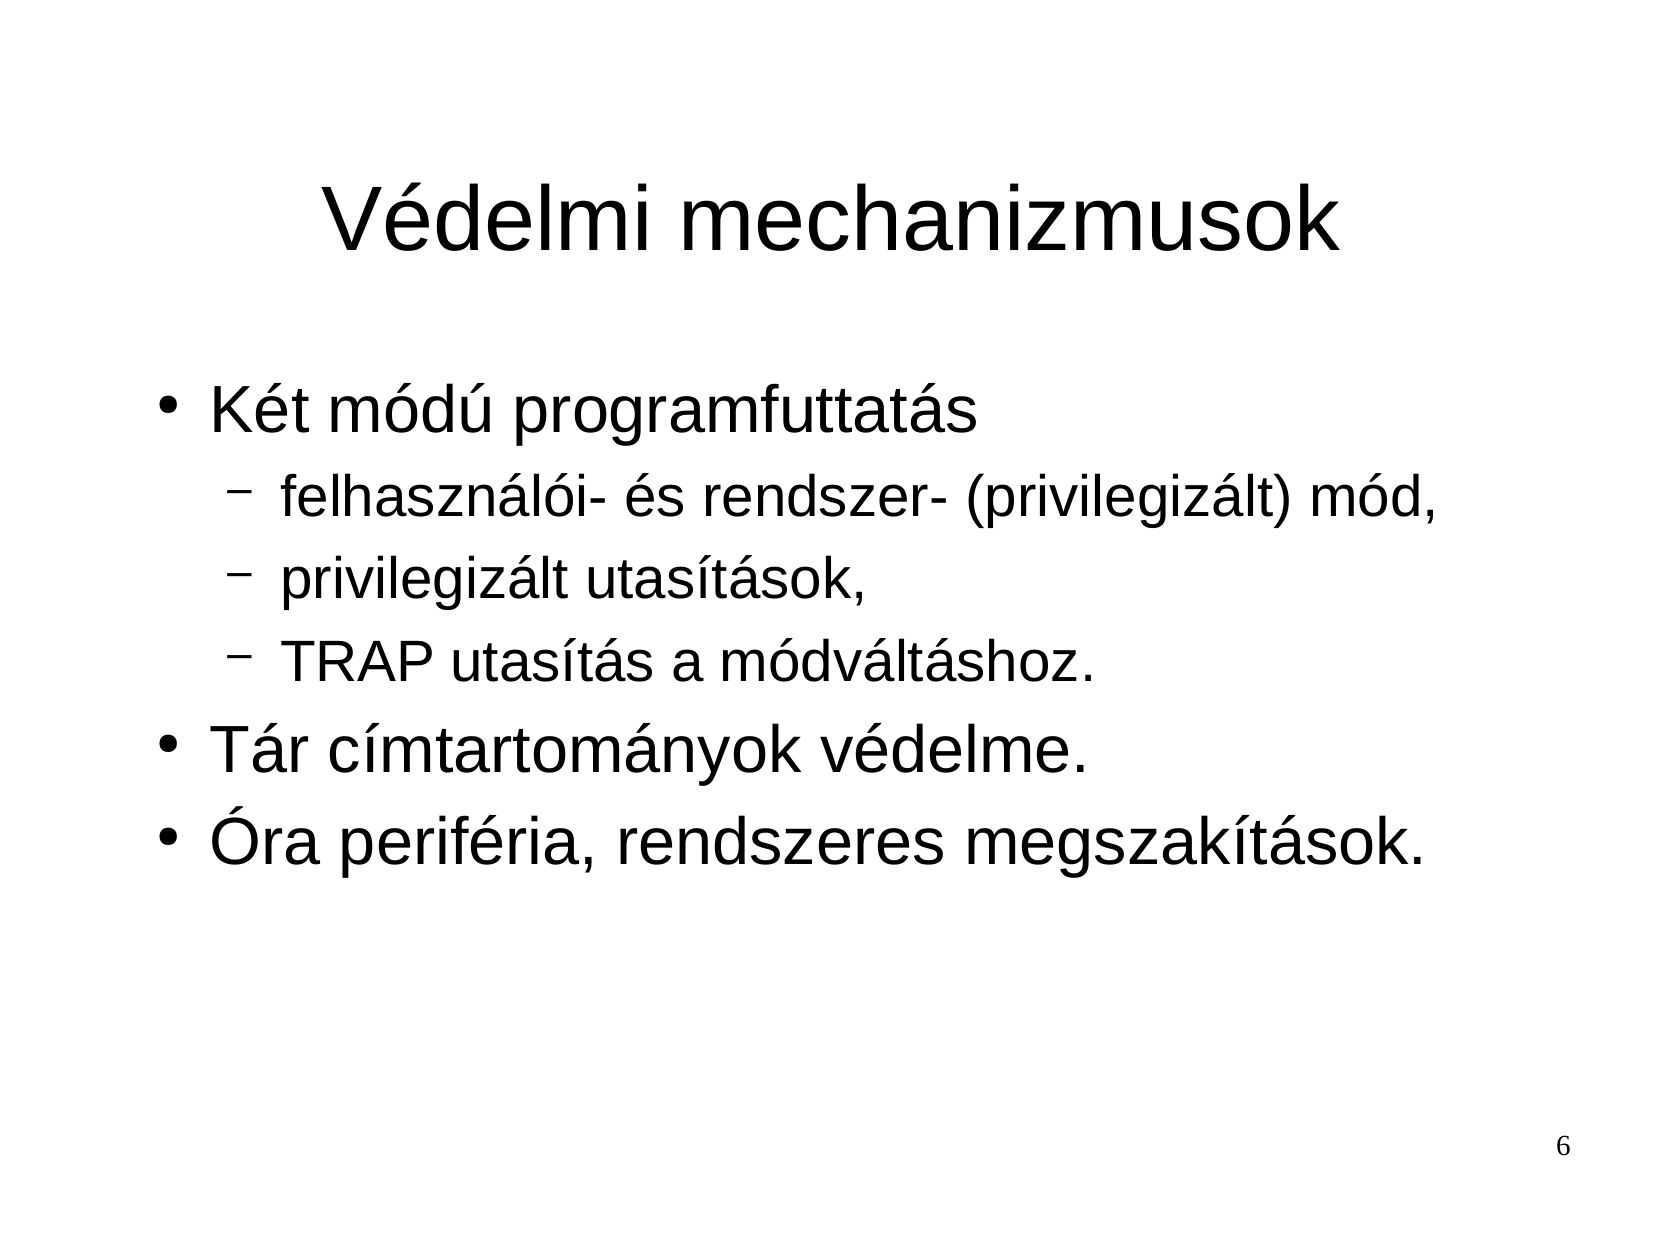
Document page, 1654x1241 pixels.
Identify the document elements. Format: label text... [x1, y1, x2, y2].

title Védelmi mechanizmusok [124, 110, 1530, 317]
list Két módú programfuttatás felhasználói- és rendszer- (privilegizált) mód, privilegizált utasítások, TRAP utasítás a módváltáshoz. Tár címtartományok védelme. Óra periféria, rendszeres megszakítások. [124, 358, 1569, 1103]
